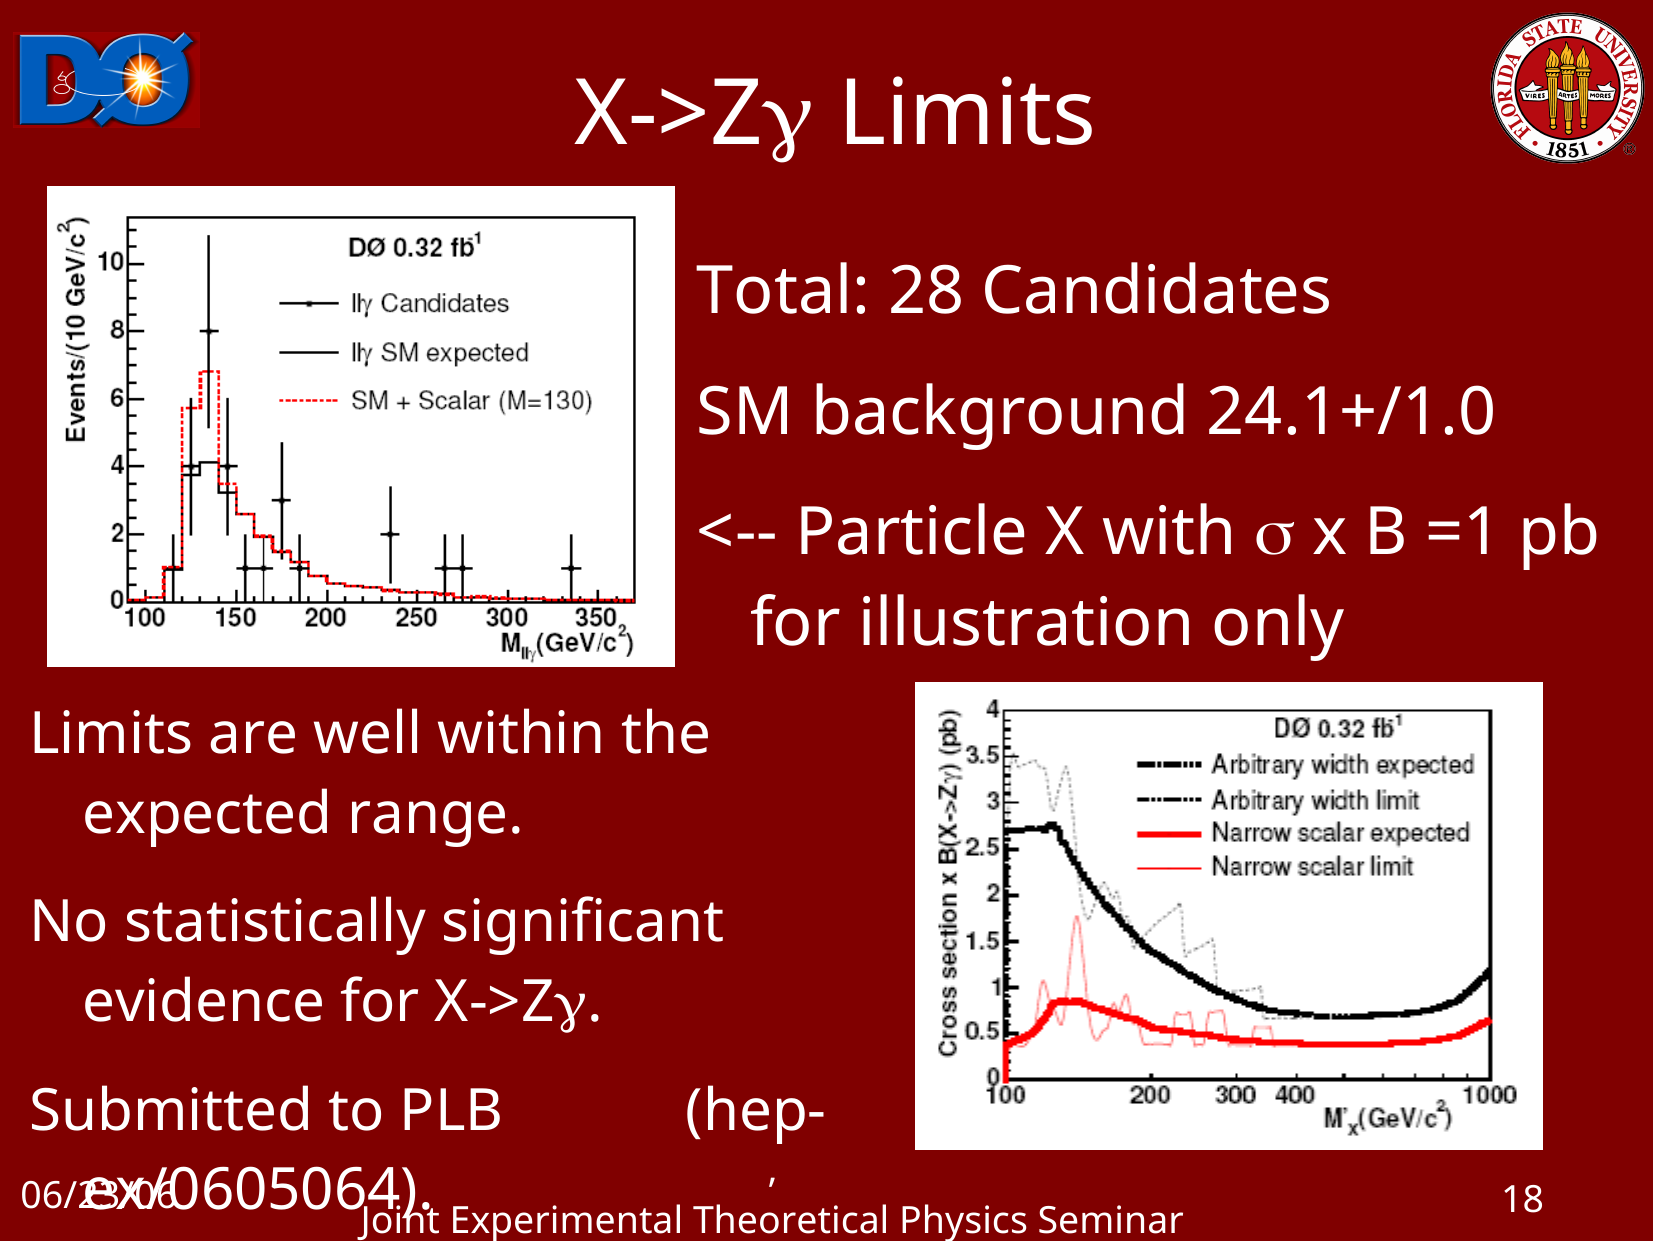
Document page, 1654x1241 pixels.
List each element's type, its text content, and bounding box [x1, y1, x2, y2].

picture [1489, 11, 1646, 165]
list Limits are well within the expected range. No statistically significant evidence for X->Zg. Submitted to PLB (hep-ex/0605064). [11, 691, 837, 1161]
title X->Zg Limits [196, 5, 1475, 214]
list Total: 28 Candidates SM background 24.1+/1.0 <-- Particle X with s x B =1 pb for illustration only [679, 242, 1653, 656]
picture [13, 32, 196, 128]
picture [915, 682, 1543, 1150]
picture [47, 186, 675, 667]
